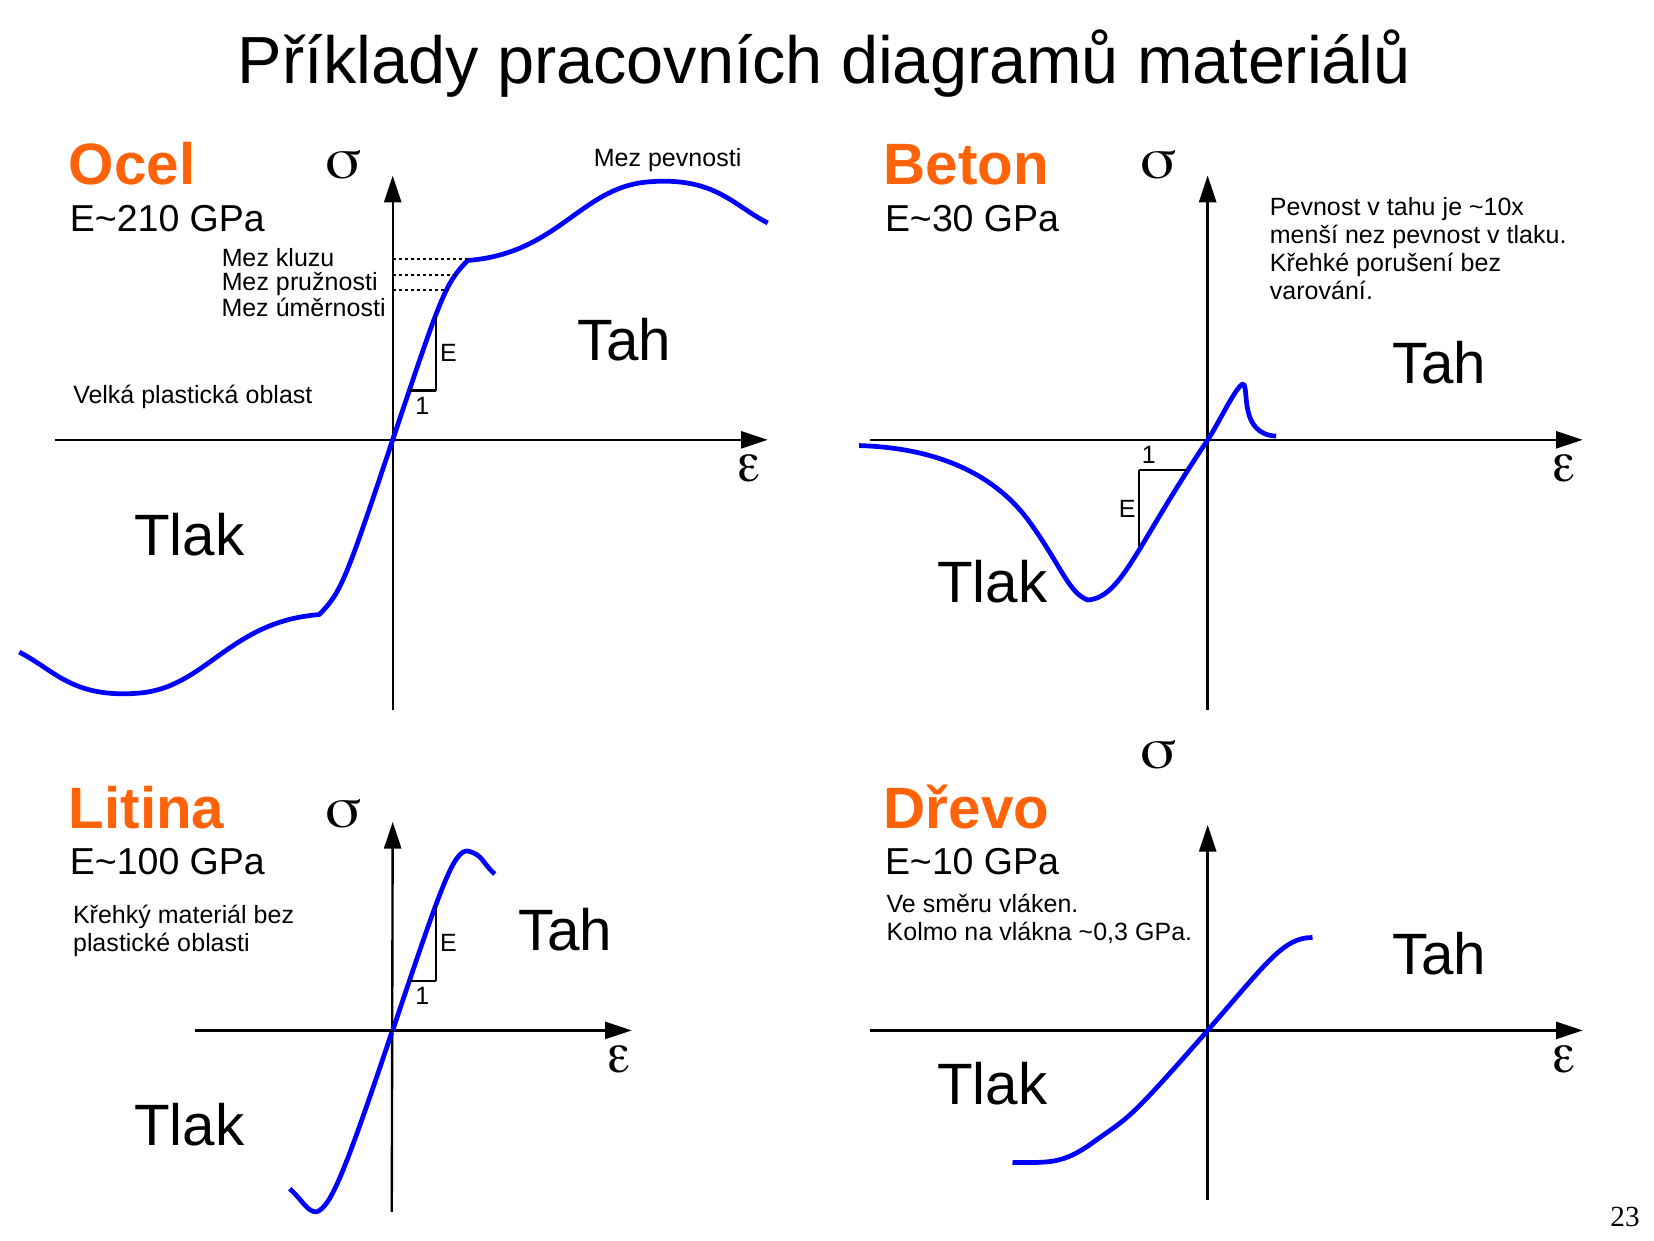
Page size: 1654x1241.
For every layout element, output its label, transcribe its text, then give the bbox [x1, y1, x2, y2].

text_box Tlak [119, 494, 260, 583]
text_box Tah [1377, 914, 1503, 1002]
text_box Mez pružnosti [207, 260, 393, 307]
text_box Tlak [922, 1044, 1063, 1132]
text_box E~210 GPa [55, 189, 276, 251]
text_box Dřevo [869, 768, 1063, 859]
text_box Litina [54, 768, 240, 859]
text_box Pevnost v tahu je ~10x menší nez pevnost v tlaku. Křehké porušení bez varování. [1255, 185, 1593, 326]
text_box s [1125, 130, 1191, 222]
text_box Velká plastická oblast [58, 373, 333, 420]
text_box Mez kluzu [207, 236, 350, 283]
text_box Tlak [922, 542, 1063, 630]
text_box E [425, 330, 472, 377]
text_box e [1537, 433, 1626, 526]
text_box 1 [400, 974, 445, 1021]
text_box Ve směru vláken. Kolmo na vlákna ~0,3 GPa. [871, 882, 1210, 960]
text_box s [310, 130, 376, 222]
text_box E~30 GPa [870, 189, 1074, 251]
text_box Mez pevnosti [579, 136, 757, 183]
text_box Tah [503, 890, 629, 978]
text_box e [592, 1024, 682, 1116]
text_box s [310, 779, 376, 871]
text_box Tah [562, 300, 688, 388]
text_box 1 [1127, 433, 1171, 480]
text_box E~100 GPa [55, 833, 277, 895]
text_box Křehký materiál bez plastické oblasti [58, 892, 333, 971]
text_box E [425, 921, 472, 968]
text_box 1 [400, 384, 445, 431]
text_box e [1537, 1024, 1626, 1116]
text_box Mez úměrnosti [206, 286, 401, 333]
text_box Ocel [54, 124, 211, 215]
text_box s [1125, 720, 1191, 812]
text_box e [722, 433, 811, 526]
text_box Beton [869, 124, 1064, 215]
text_box E [1104, 487, 1151, 534]
text_box Tah [1377, 323, 1503, 411]
text_box Tlak [119, 1085, 260, 1173]
title Příklady pracovních diagramů materiálů [37, 8, 1613, 113]
text_box E~10 GPa [870, 833, 1072, 895]
